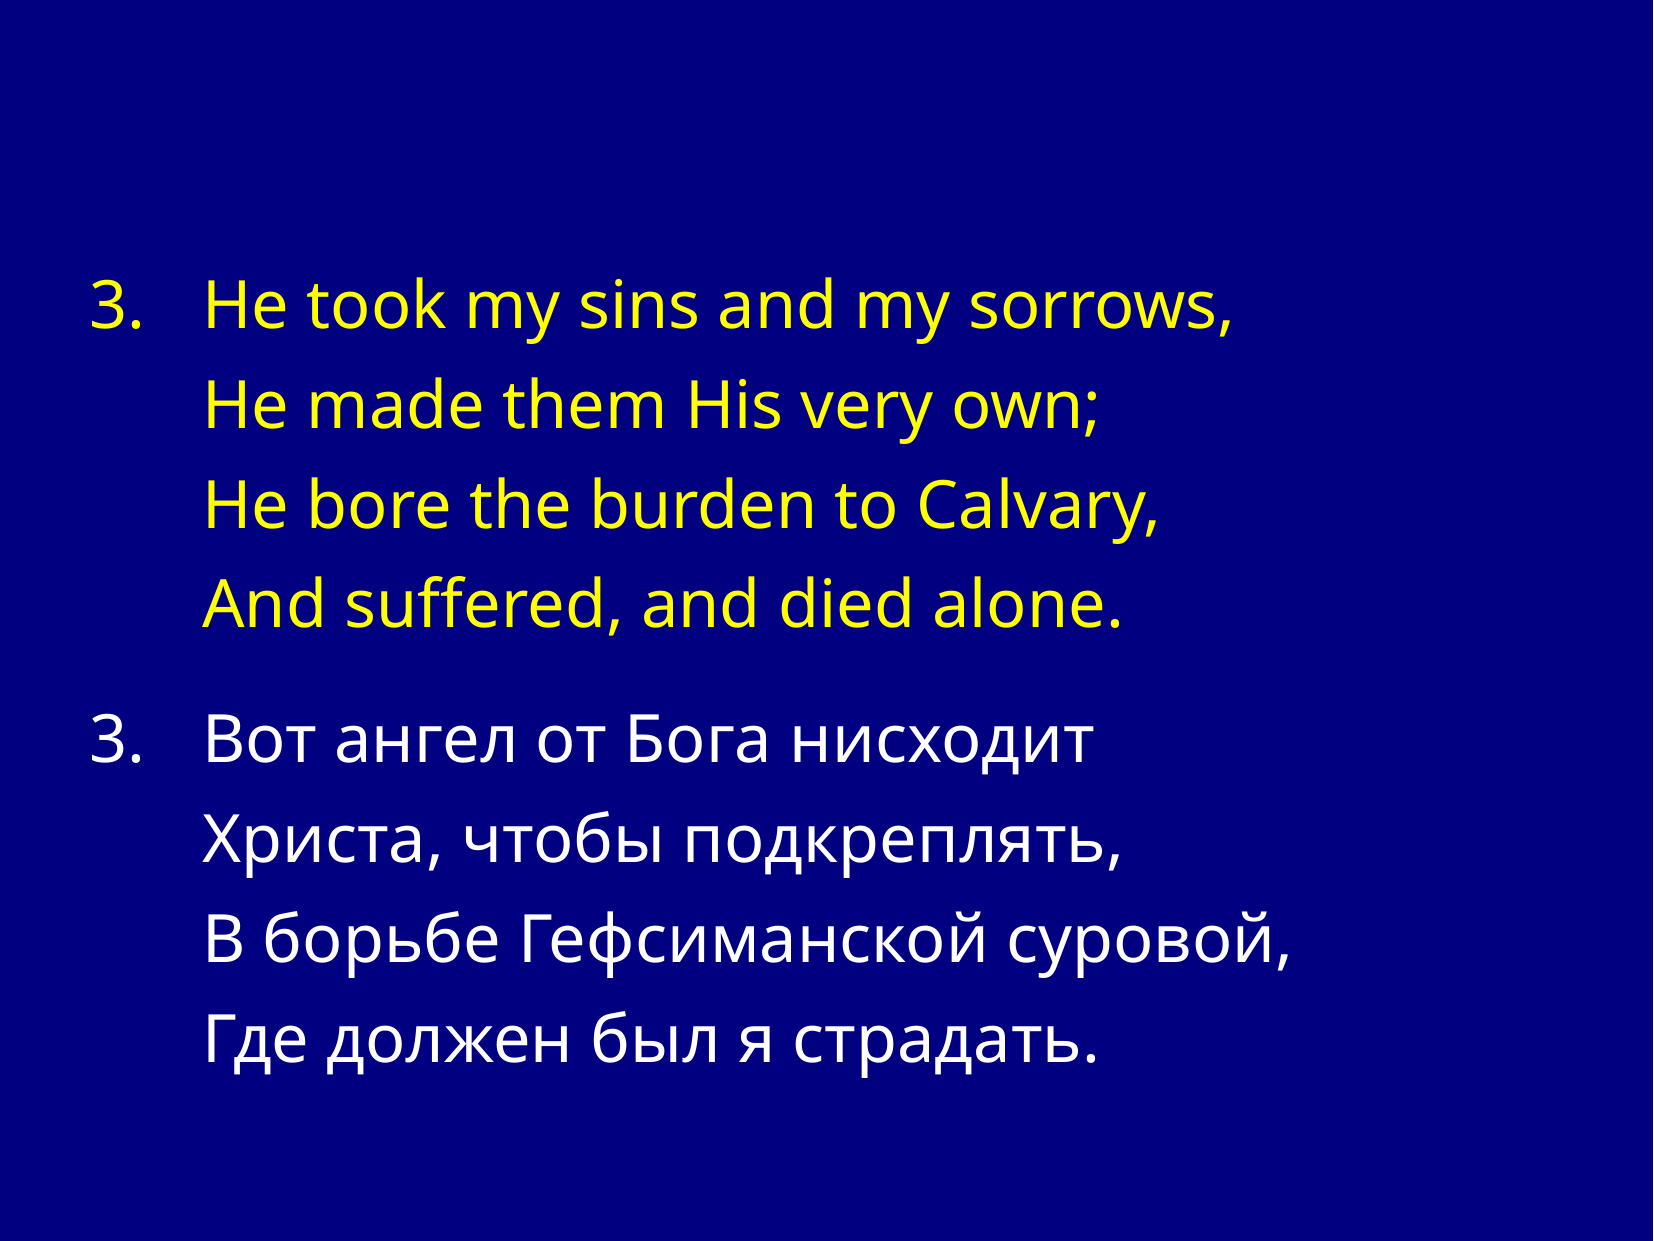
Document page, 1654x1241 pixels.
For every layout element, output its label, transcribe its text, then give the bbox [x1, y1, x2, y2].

text_box 3. He took my sins and my sorrows, He made them His very own; He bore the burden to Calvary, And suffered, and died alone. [75, 150, 1576, 638]
text_box 3. Вот ангел от Бога нисходит Христа, чтобы подкреплять, В борьбе Гефсиманской суровой, Где должен был я страдать. [75, 675, 1576, 1163]
